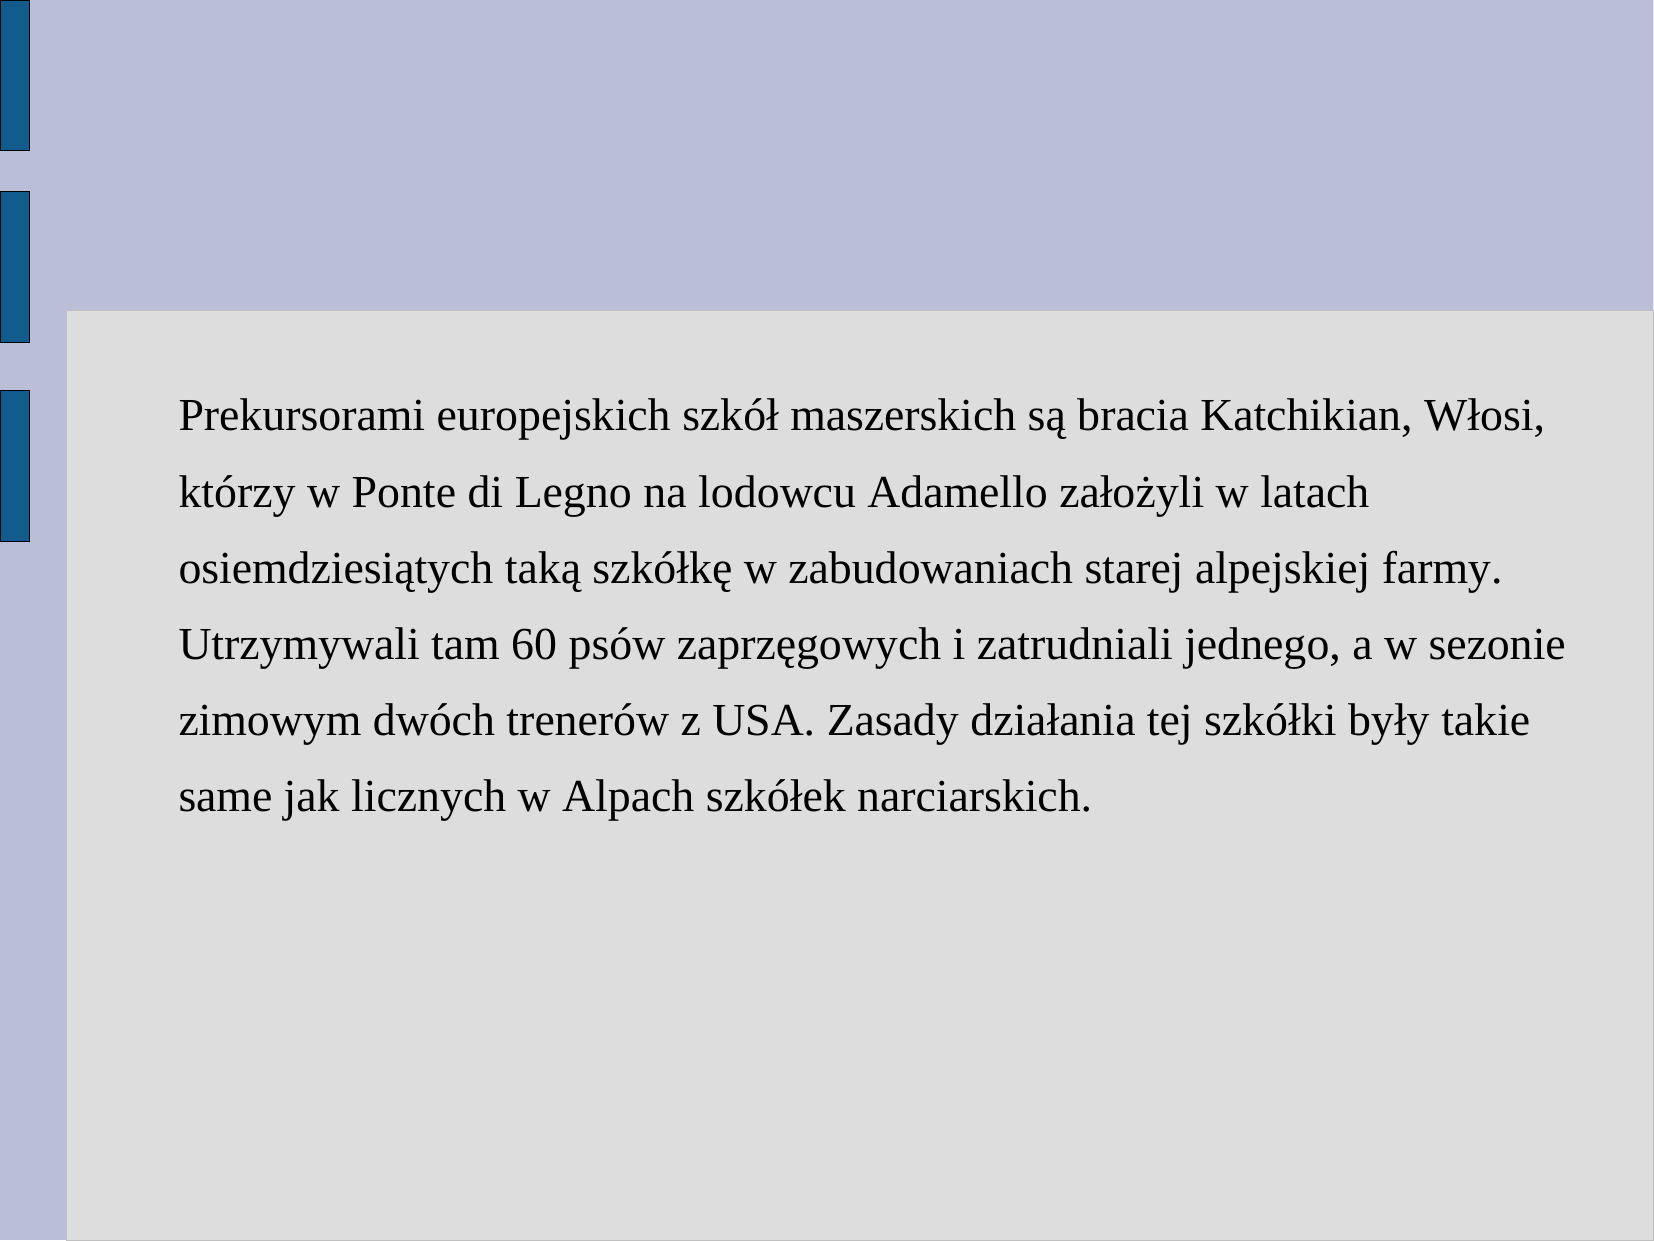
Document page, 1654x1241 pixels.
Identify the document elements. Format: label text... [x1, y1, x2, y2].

list Prekursorami europejskich szkół maszerskich są bracia Katchikian, Włosi, którzy w Ponte di Legno na lodowcu Adamello założyli w latach osiemdziesiątych taką szkółkę w zabudowaniach starej alpejskiej farmy. Utrzymywali tam 60 psów zaprzęgowych i zatrudniali jednego, a w sezonie zimowym dwóch trenerów z USA. Zasady działania tej szkółki były takie same jak licznych w Alpach szkółek narciarskich. [178, 364, 1570, 1147]
